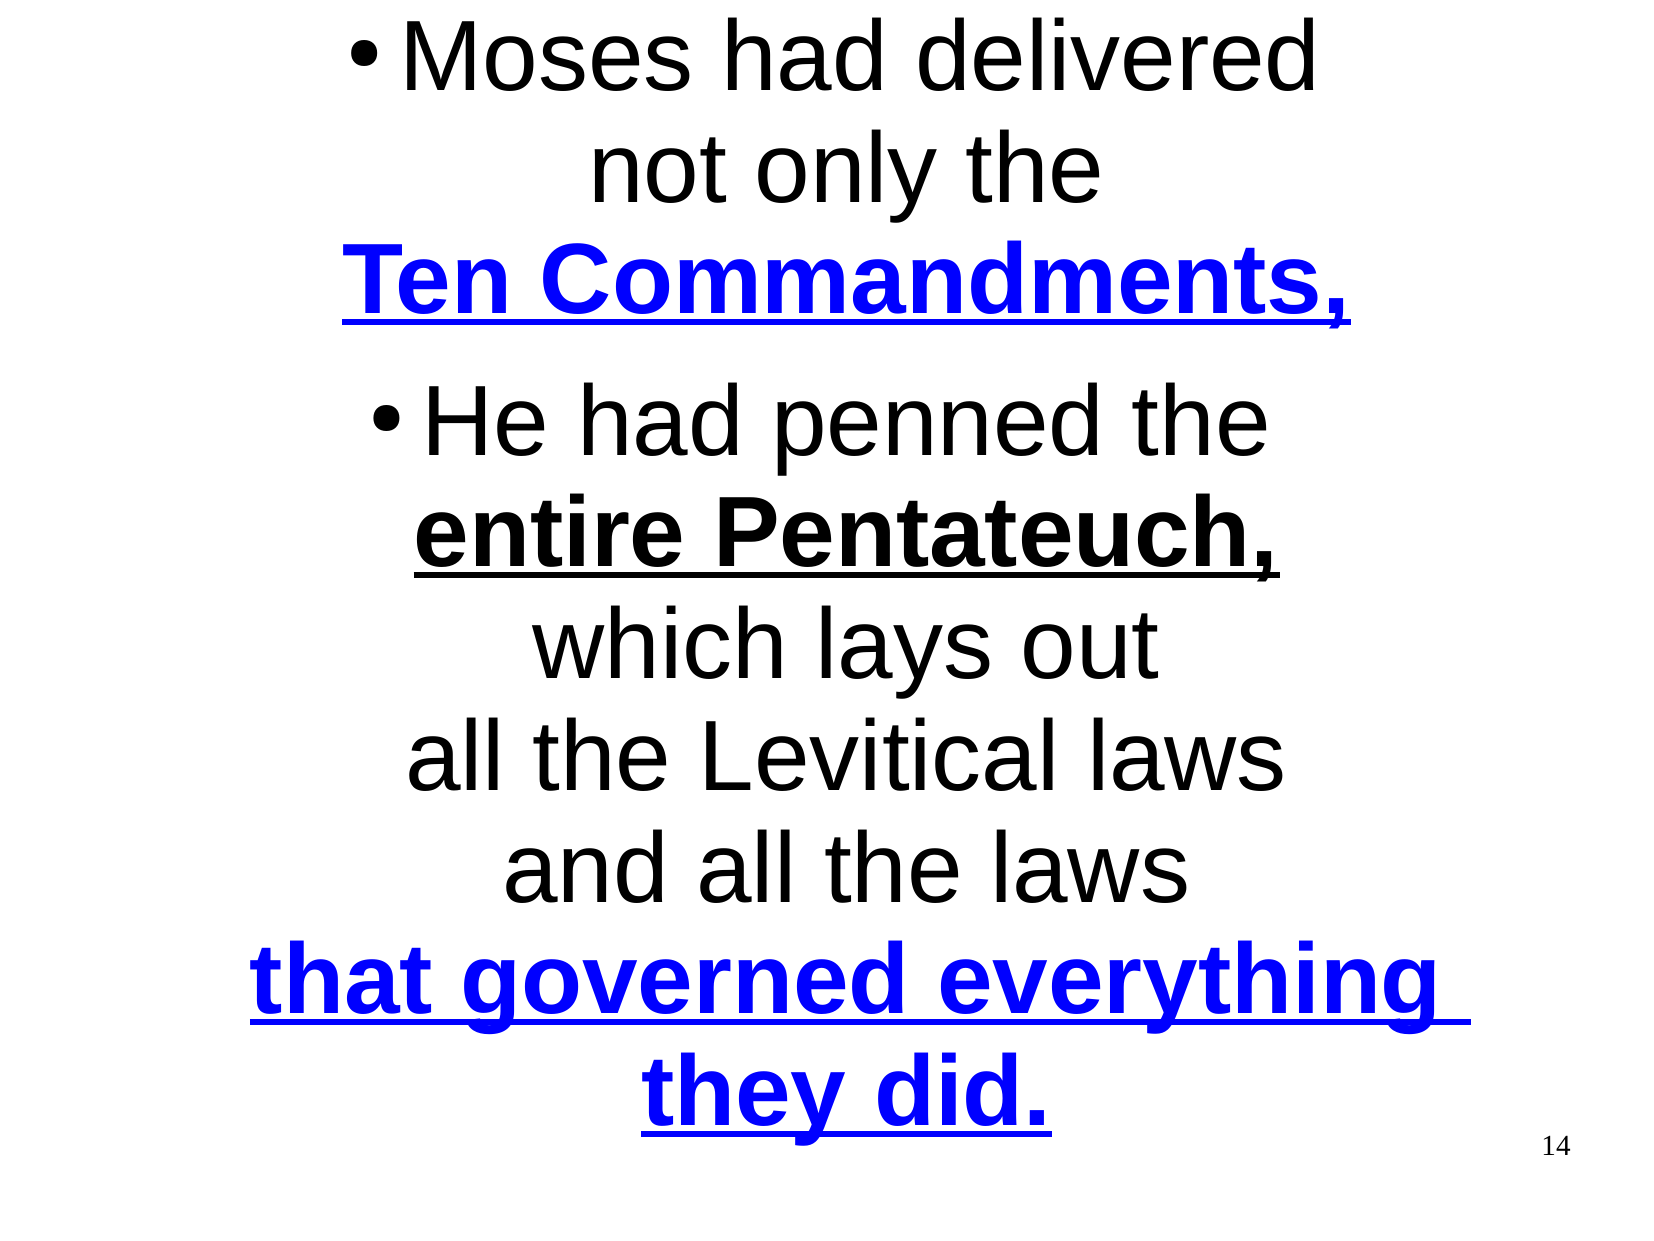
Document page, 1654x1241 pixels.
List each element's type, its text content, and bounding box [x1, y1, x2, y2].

list Moses had delivered not only the Ten Commandments, He had penned the entire Pentateuch, which lays out all the Levitical laws and all the laws that governed everything they did. [0, 0, 1651, 1238]
